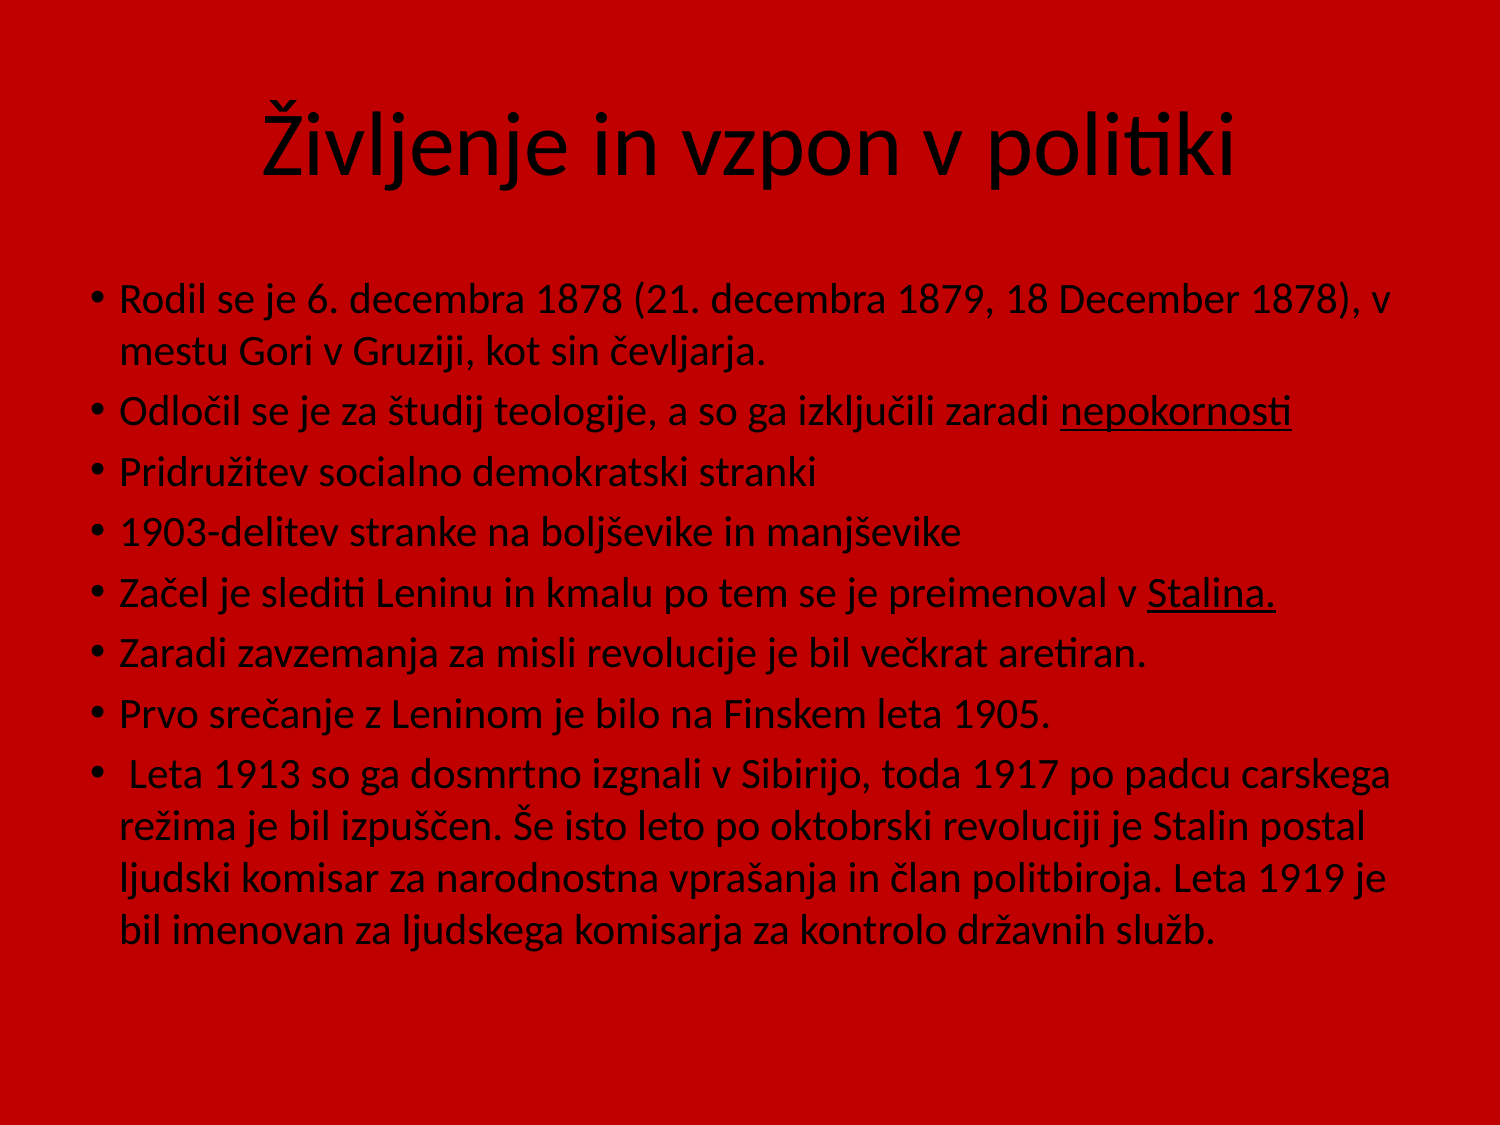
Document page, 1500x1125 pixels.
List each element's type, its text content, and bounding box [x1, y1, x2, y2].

list Rodil se je 6. decembra 1878 (21. decembra 1879, 18 December 1878), v mestu Gori v Gruziji, kot sin čevljarja. Odločil se je za študij teologije, a so ga izključili zaradi nepokornosti Pridružitev socialno demokratski stranki 1903-delitev stranke na boljševike in manjševike Začel je slediti Leninu in kmalu po tem se je preimenoval v Stalina. Zaradi zavzemanja za misli revolucije je bil večkrat aretiran. Prvo srečanje z Leninom je bilo na Finskem leta 1905. Leta 1913 so ga dosmrtno izgnali v Sibirijo, toda 1917 po padcu carskega režima je bil izpuščen. Še isto leto po oktobrski revoluciji je Stalin postal ljudski komisar za narodnostna vprašanja in član politbiroja. Leta 1919 je bil imenovan za ljudskega komisarja za kontrolo državnih služb. [75, 262, 1425, 1005]
title Življenje in vzpon v politiki [75, 45, 1425, 233]
